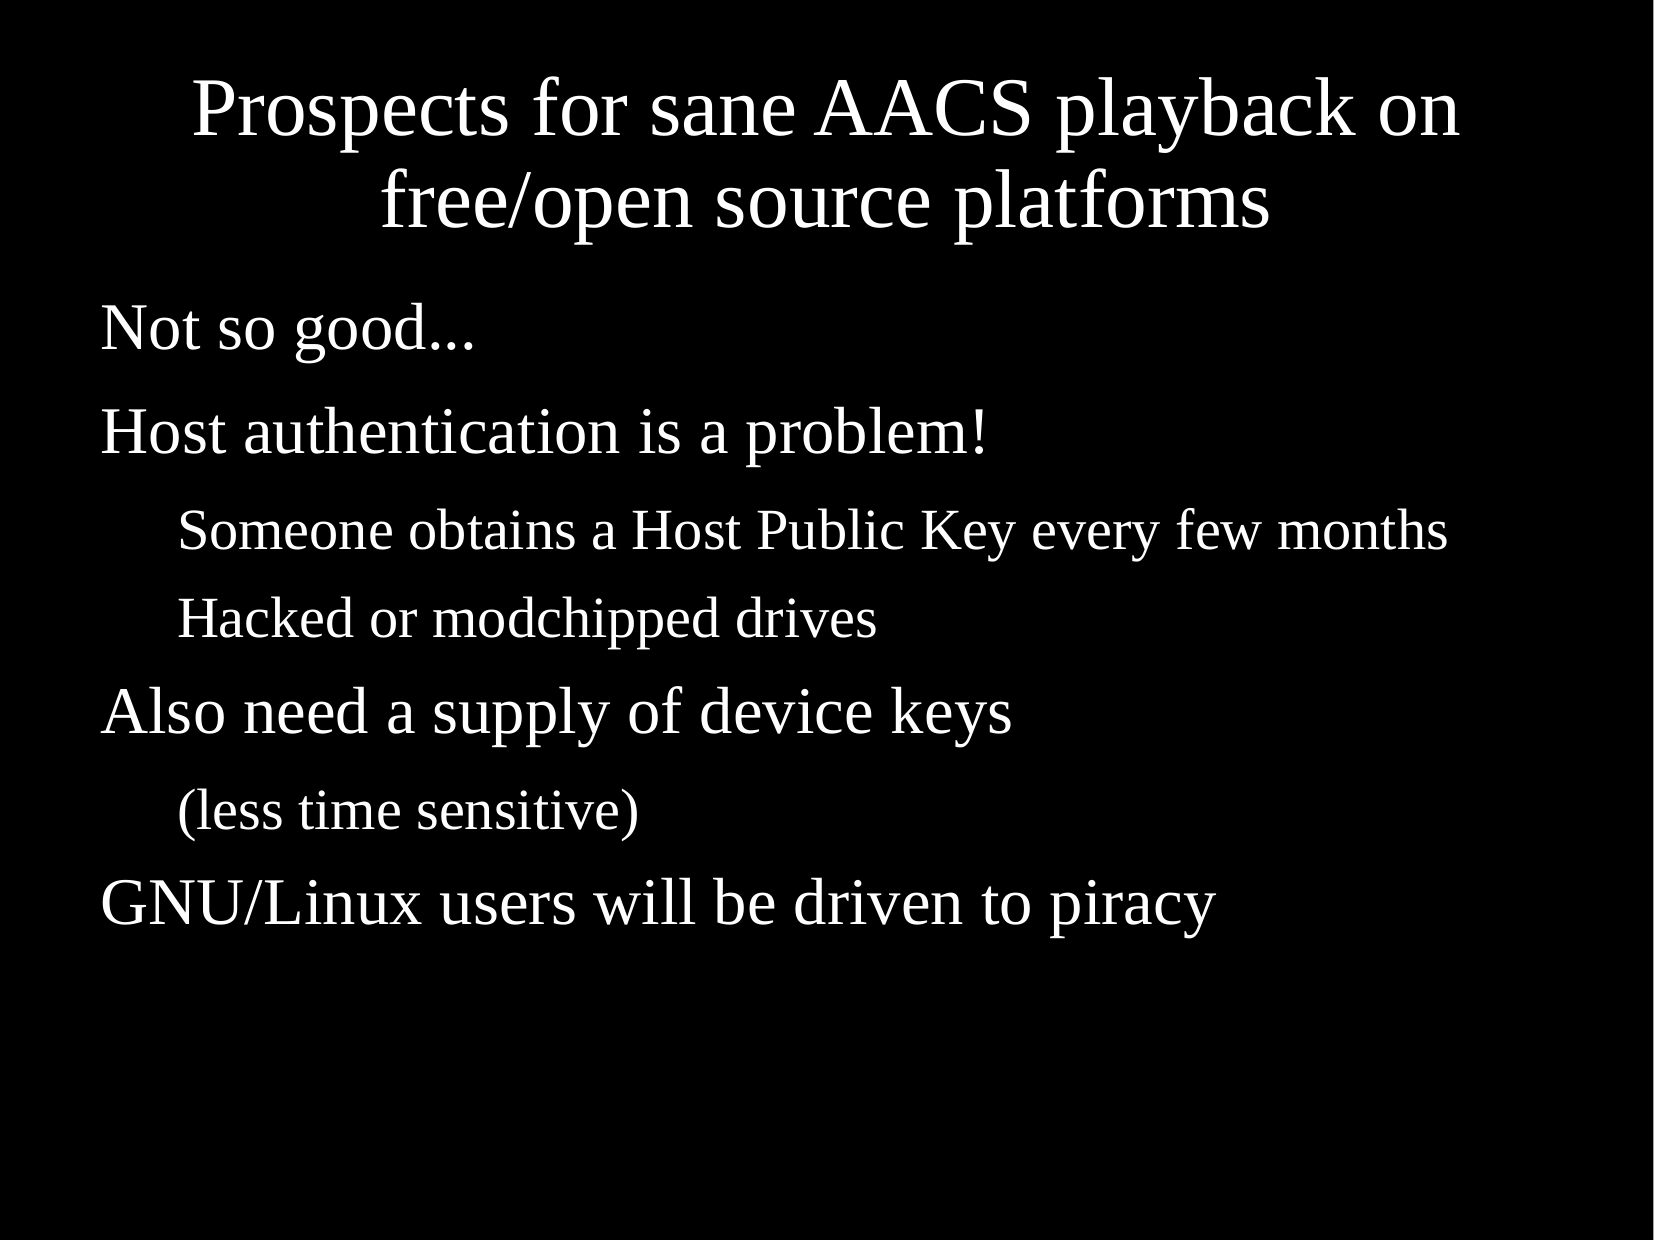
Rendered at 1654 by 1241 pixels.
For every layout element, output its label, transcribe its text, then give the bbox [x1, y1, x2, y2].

list Not so good... Host authentication is a problem! Someone obtains a Host Public Key every few months Hacked or modchipped drives Also need a supply of device keys (less time sensitive) GNU/Linux users will be driven to piracy [82, 290, 1571, 1094]
title Prospects for sane AACS playback on free/open source platforms [82, 55, 1571, 251]
